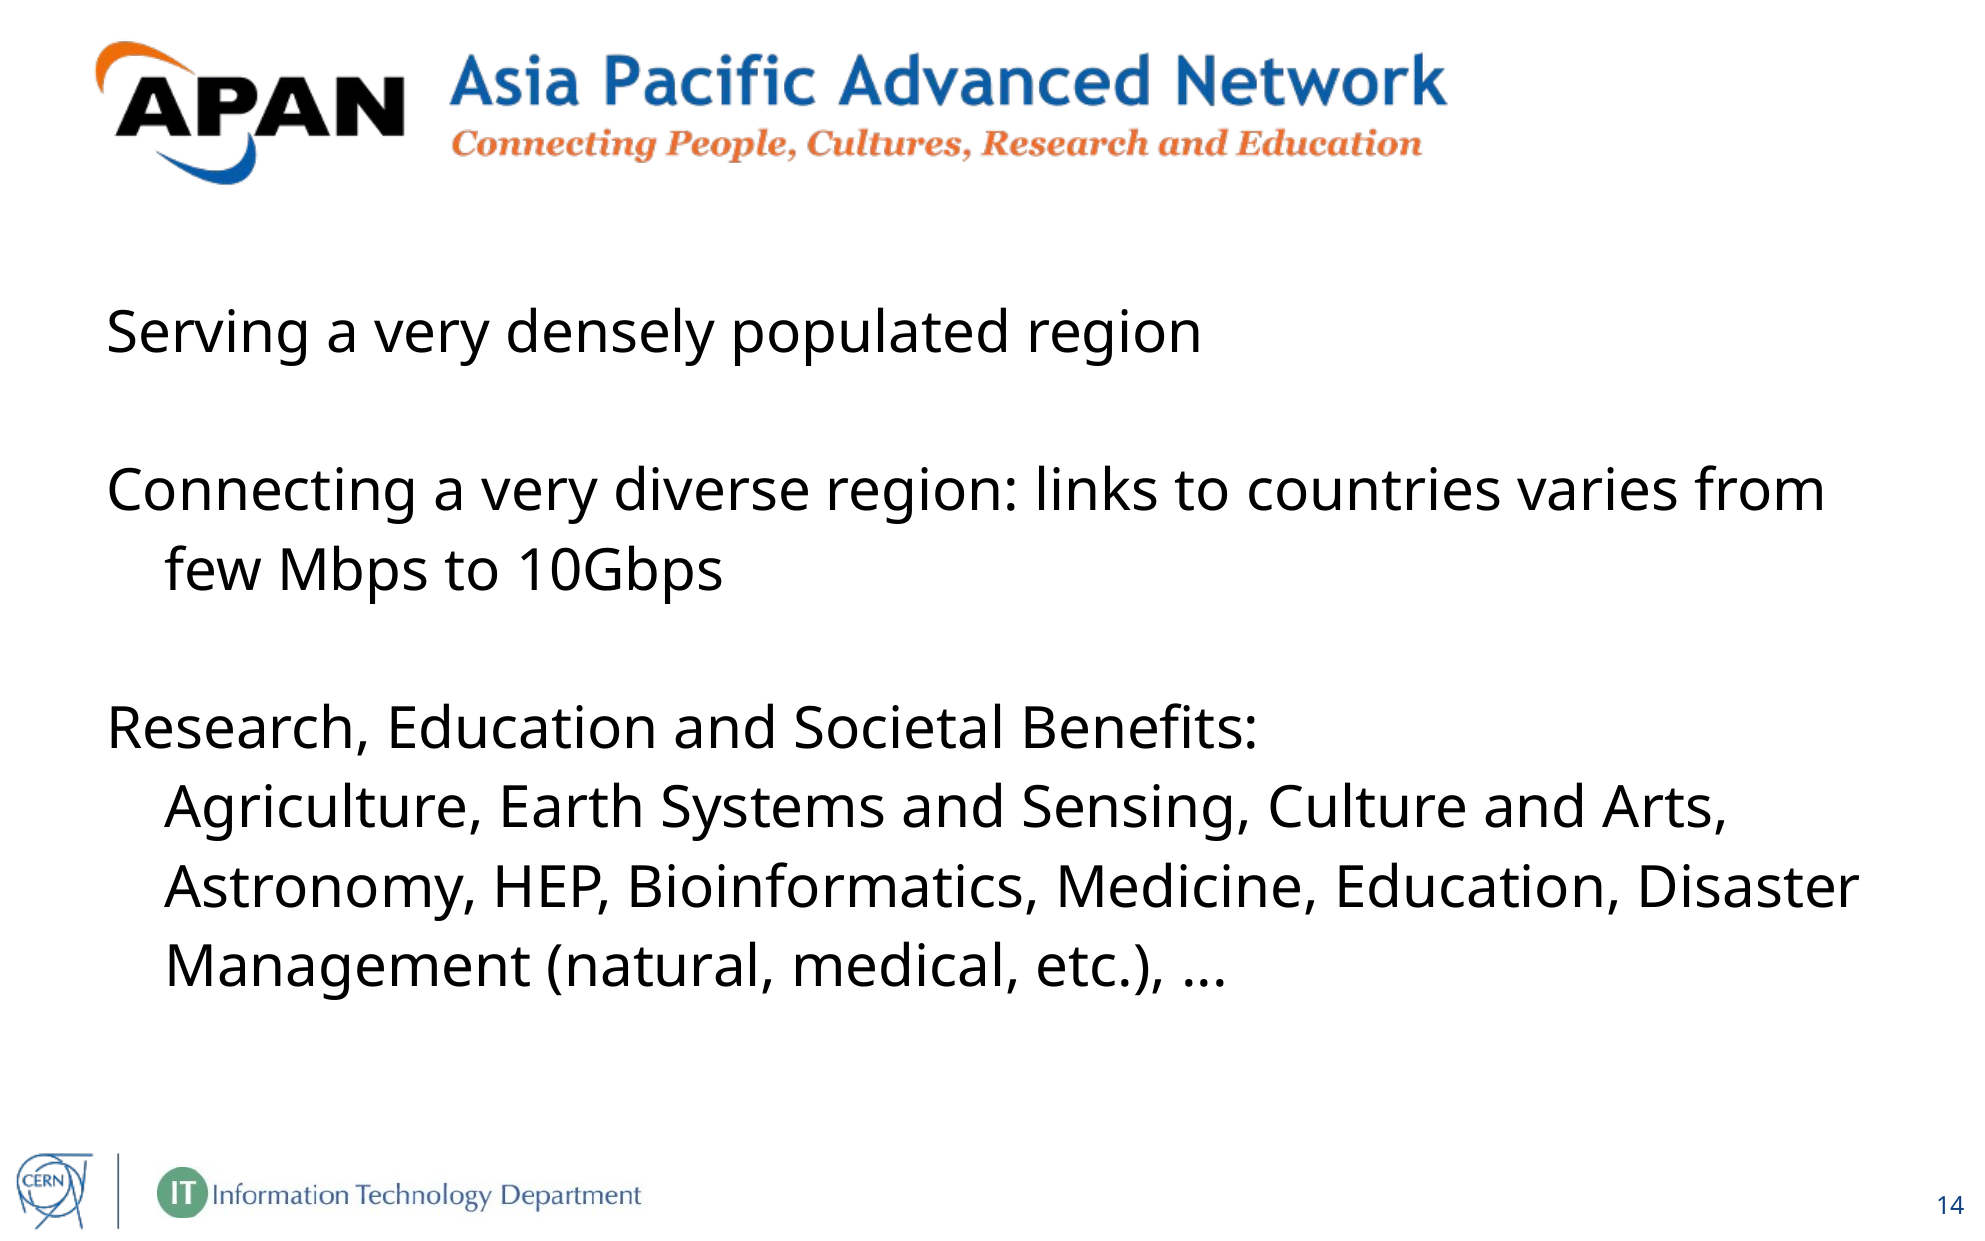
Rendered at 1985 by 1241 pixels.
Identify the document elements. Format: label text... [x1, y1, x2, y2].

picture [38, 1207, 55, 1215]
picture [51, 1200, 64, 1215]
text_box Serving a very densely populated region Connecting a very diverse region: links to countries varies from few Mbps to 10Gbps Research, Education and Societal Benefits: Agriculture, Earth Systems and Sensing, Culture and Arts, Astronomy, HEP, Bioinformatics, Medicine, Education, Disaster Management (natural, medical, etc.), ... [91, 203, 1921, 1241]
picture [16, 1188, 64, 1236]
picture [19, 1188, 64, 1207]
picture [90, 37, 1476, 188]
